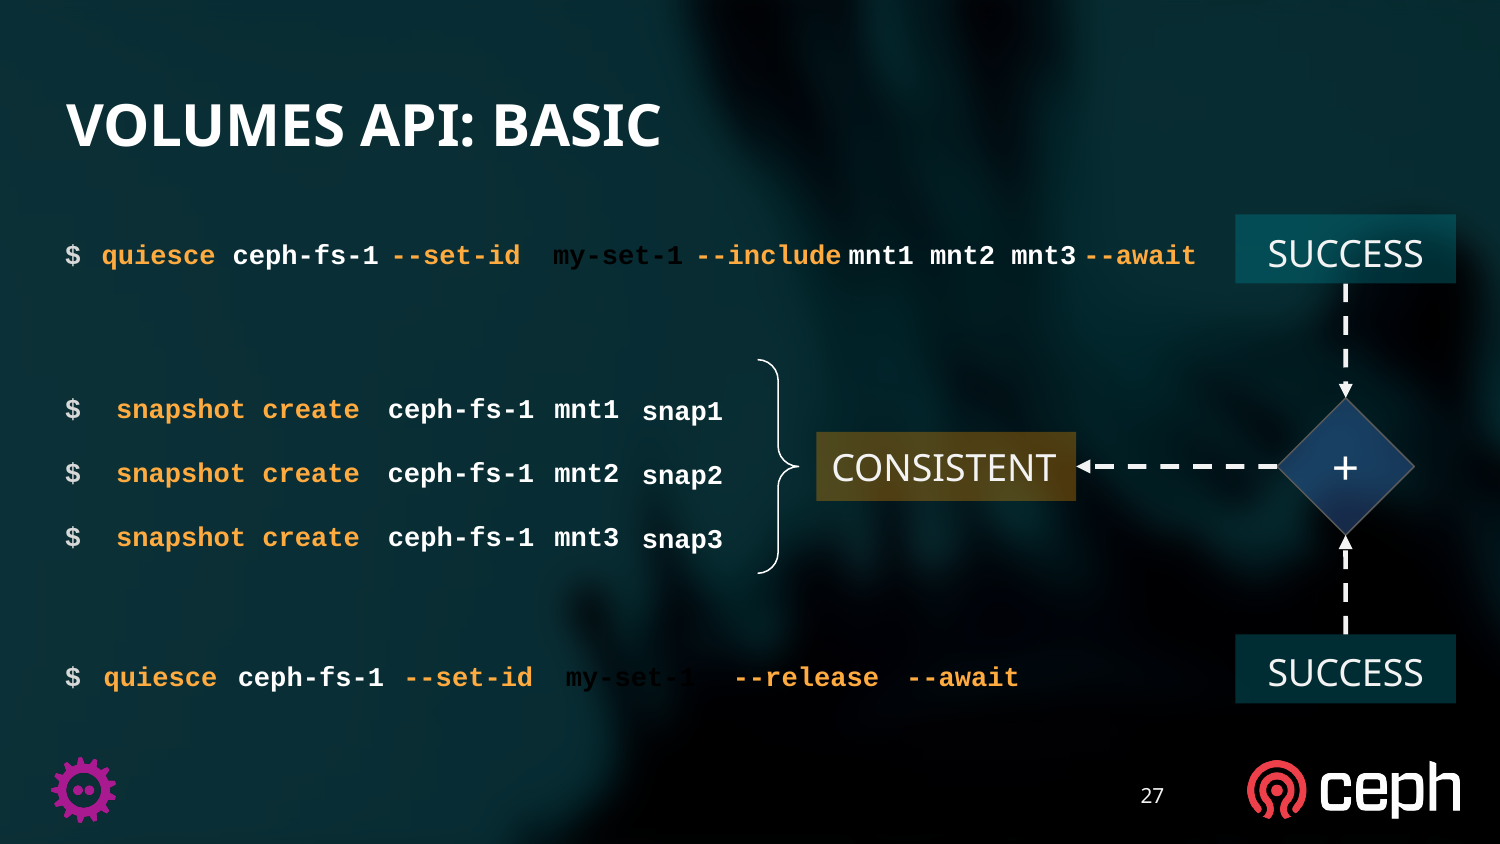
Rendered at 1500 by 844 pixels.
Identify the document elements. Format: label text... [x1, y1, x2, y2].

text_box quiesce [88, 649, 237, 699]
text_box quiesce [86, 226, 232, 276]
text_box snapshot create [101, 444, 380, 494]
text_box snap3 [641, 510, 731, 560]
text_box $ [34, 499, 102, 567]
text_box $ [34, 371, 102, 435]
slide_number <number> [1089, 764, 1179, 829]
text_box --await [1068, 226, 1220, 276]
text_box ceph-fs-1 [232, 226, 409, 276]
text_box --set-id my-set-1 [405, 649, 718, 699]
text_box ceph-fs-1 [387, 444, 565, 494]
picture [0, 0, 1500, 844]
text_box snapshot create [101, 508, 385, 558]
text_box mnt3 [575, 508, 625, 558]
text_box snap2 [641, 446, 731, 496]
text_box ceph-fs-1 [237, 649, 405, 699]
text_box mnt1 mnt2 mnt3 [857, 226, 1068, 276]
text_box --release [718, 649, 919, 699]
text_box $ [34, 435, 102, 499]
text_box ceph-fs-1 [387, 380, 550, 430]
text_box --include [680, 226, 857, 276]
title VOLUMES API: BASIC [51, 72, 1449, 167]
text_box + [1278, 398, 1415, 535]
text_box $ [34, 217, 102, 285]
text_box ceph-fs-1 [387, 508, 575, 558]
text_box --await [919, 649, 1043, 699]
text_box $ [34, 639, 102, 708]
text_box mnt2 [565, 444, 625, 494]
text_box CONSISTENT [816, 431, 1077, 501]
text_box --set-id my-set-1 [409, 226, 680, 276]
text_box SUCCESS [1235, 634, 1456, 704]
text_box mnt1 [554, 380, 625, 430]
text_box SUCCESS [1235, 214, 1456, 284]
text_box snap1 [641, 382, 731, 432]
text_box snapshot create [101, 380, 380, 430]
